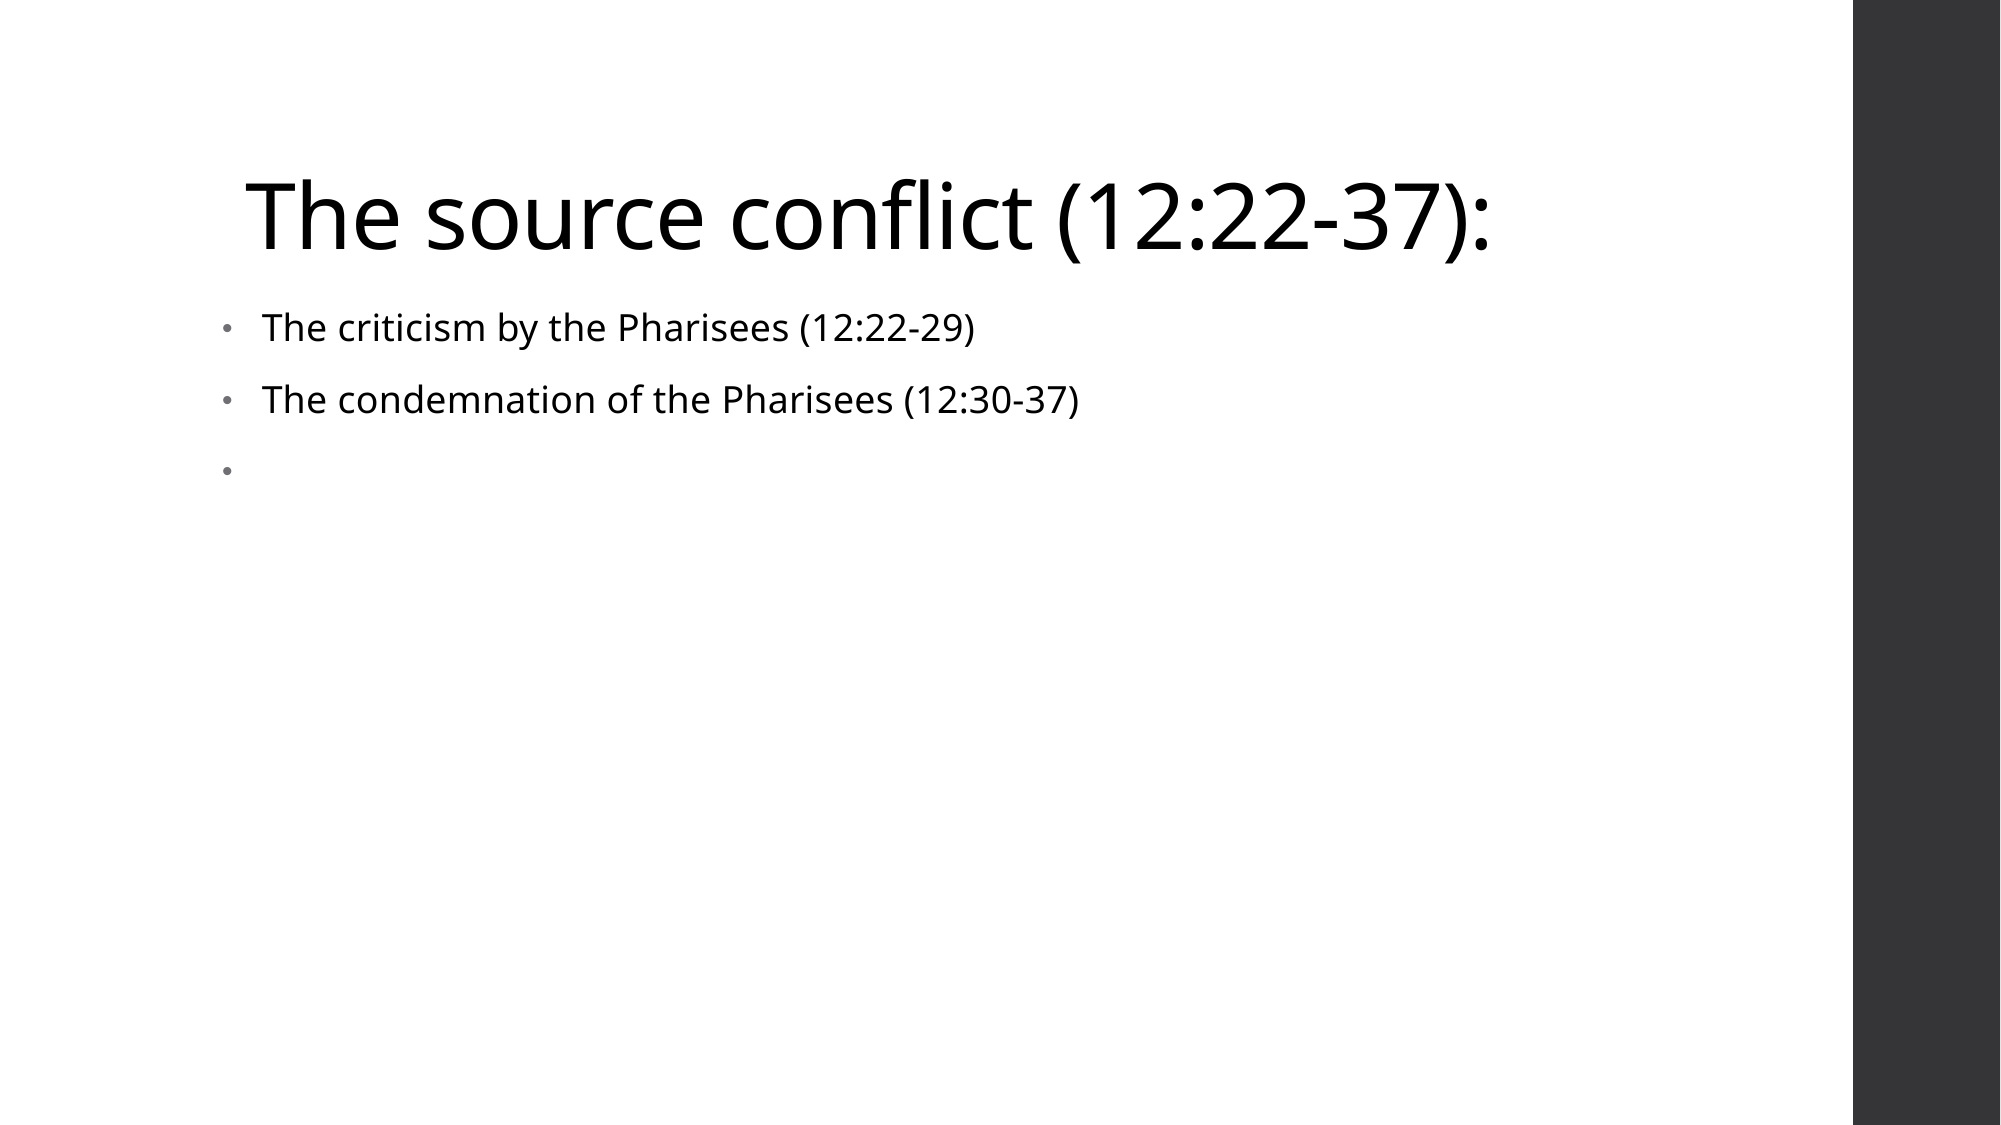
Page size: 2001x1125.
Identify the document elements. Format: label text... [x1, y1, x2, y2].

list The criticism by the Pharisees (12:22-29) The condemnation of the Pharisees (12:30-37) [206, 299, 1617, 1014]
title The source conflict (12:22-37): [206, 60, 1797, 278]
